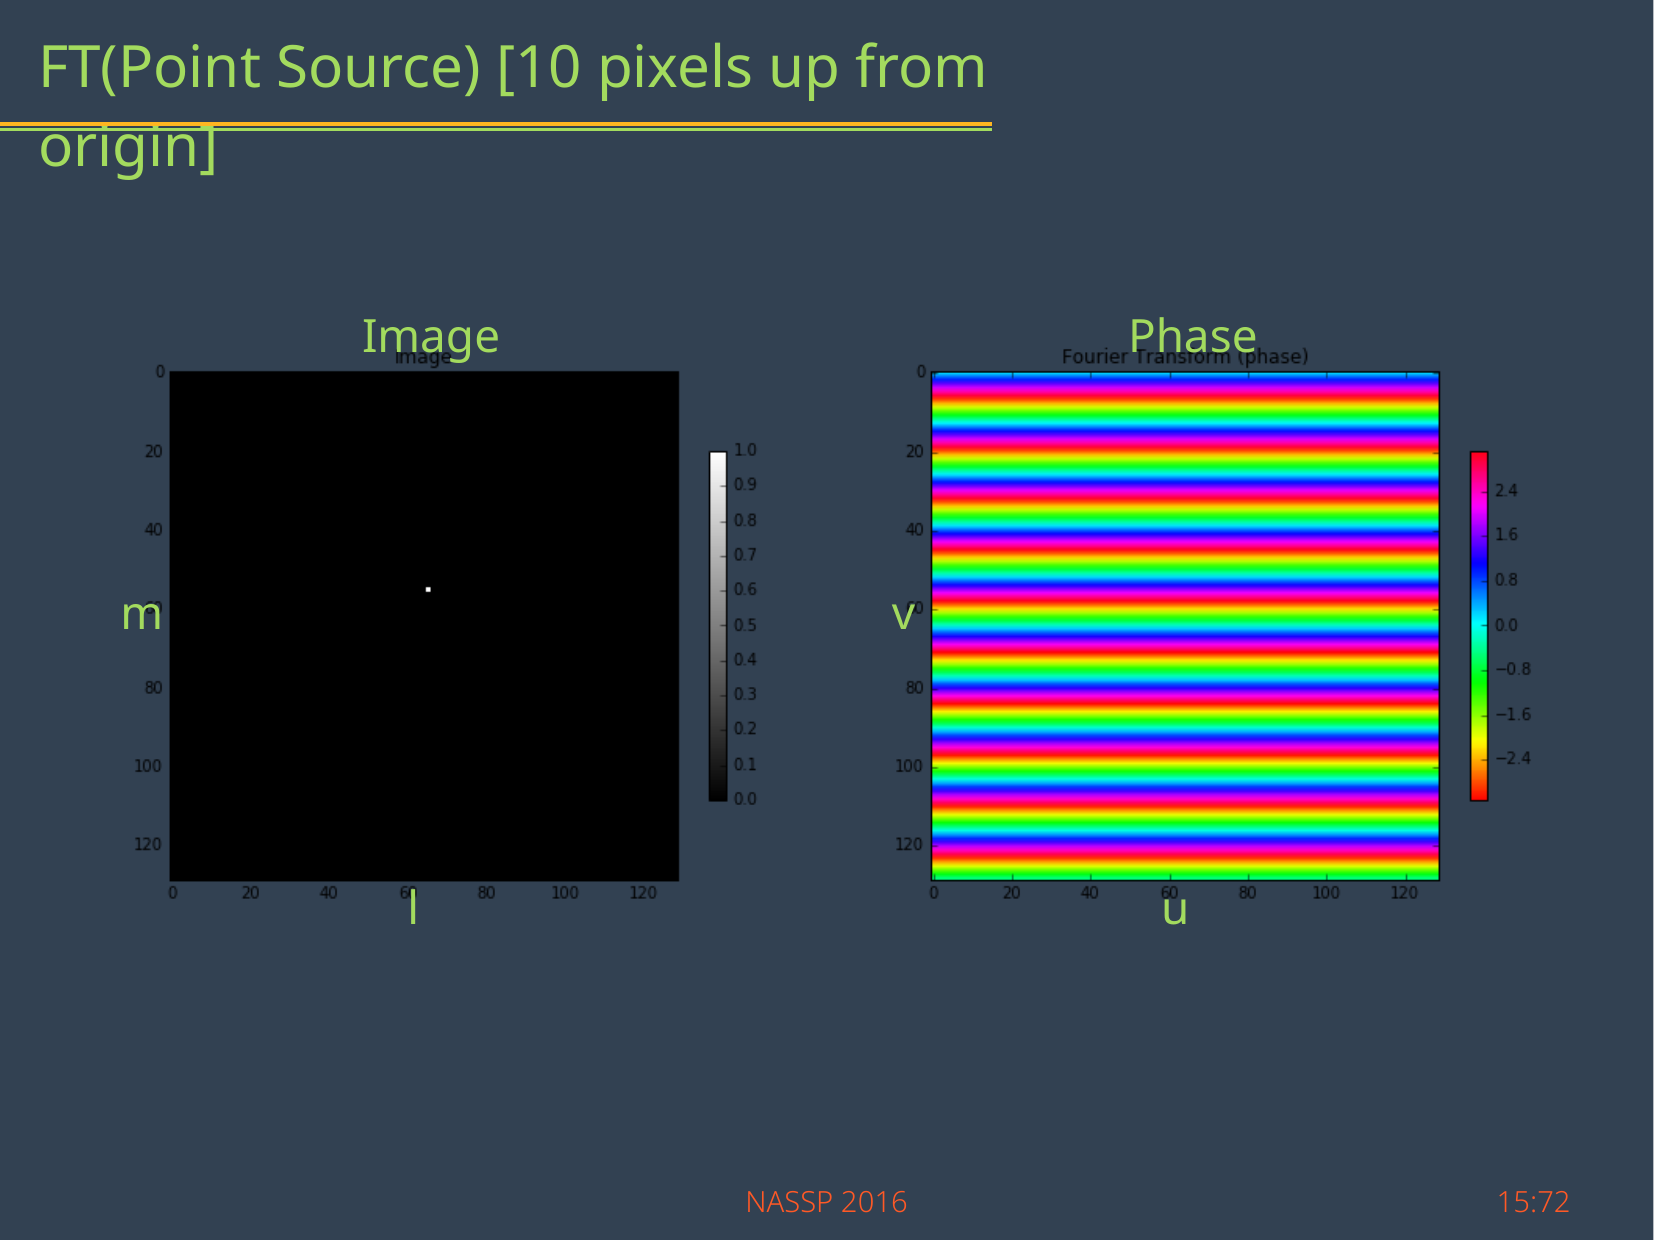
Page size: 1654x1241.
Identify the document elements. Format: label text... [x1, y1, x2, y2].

text_box Image [230, 296, 632, 367]
text_box l [348, 868, 479, 938]
text_box m [76, 572, 207, 643]
text_box v [838, 572, 969, 643]
text_box u [1110, 868, 1241, 938]
text_box FT(Point Source) [10 pixels up from origin] [23, 17, 1182, 103]
text_box Phase [992, 296, 1394, 367]
picture [123, 337, 1542, 913]
